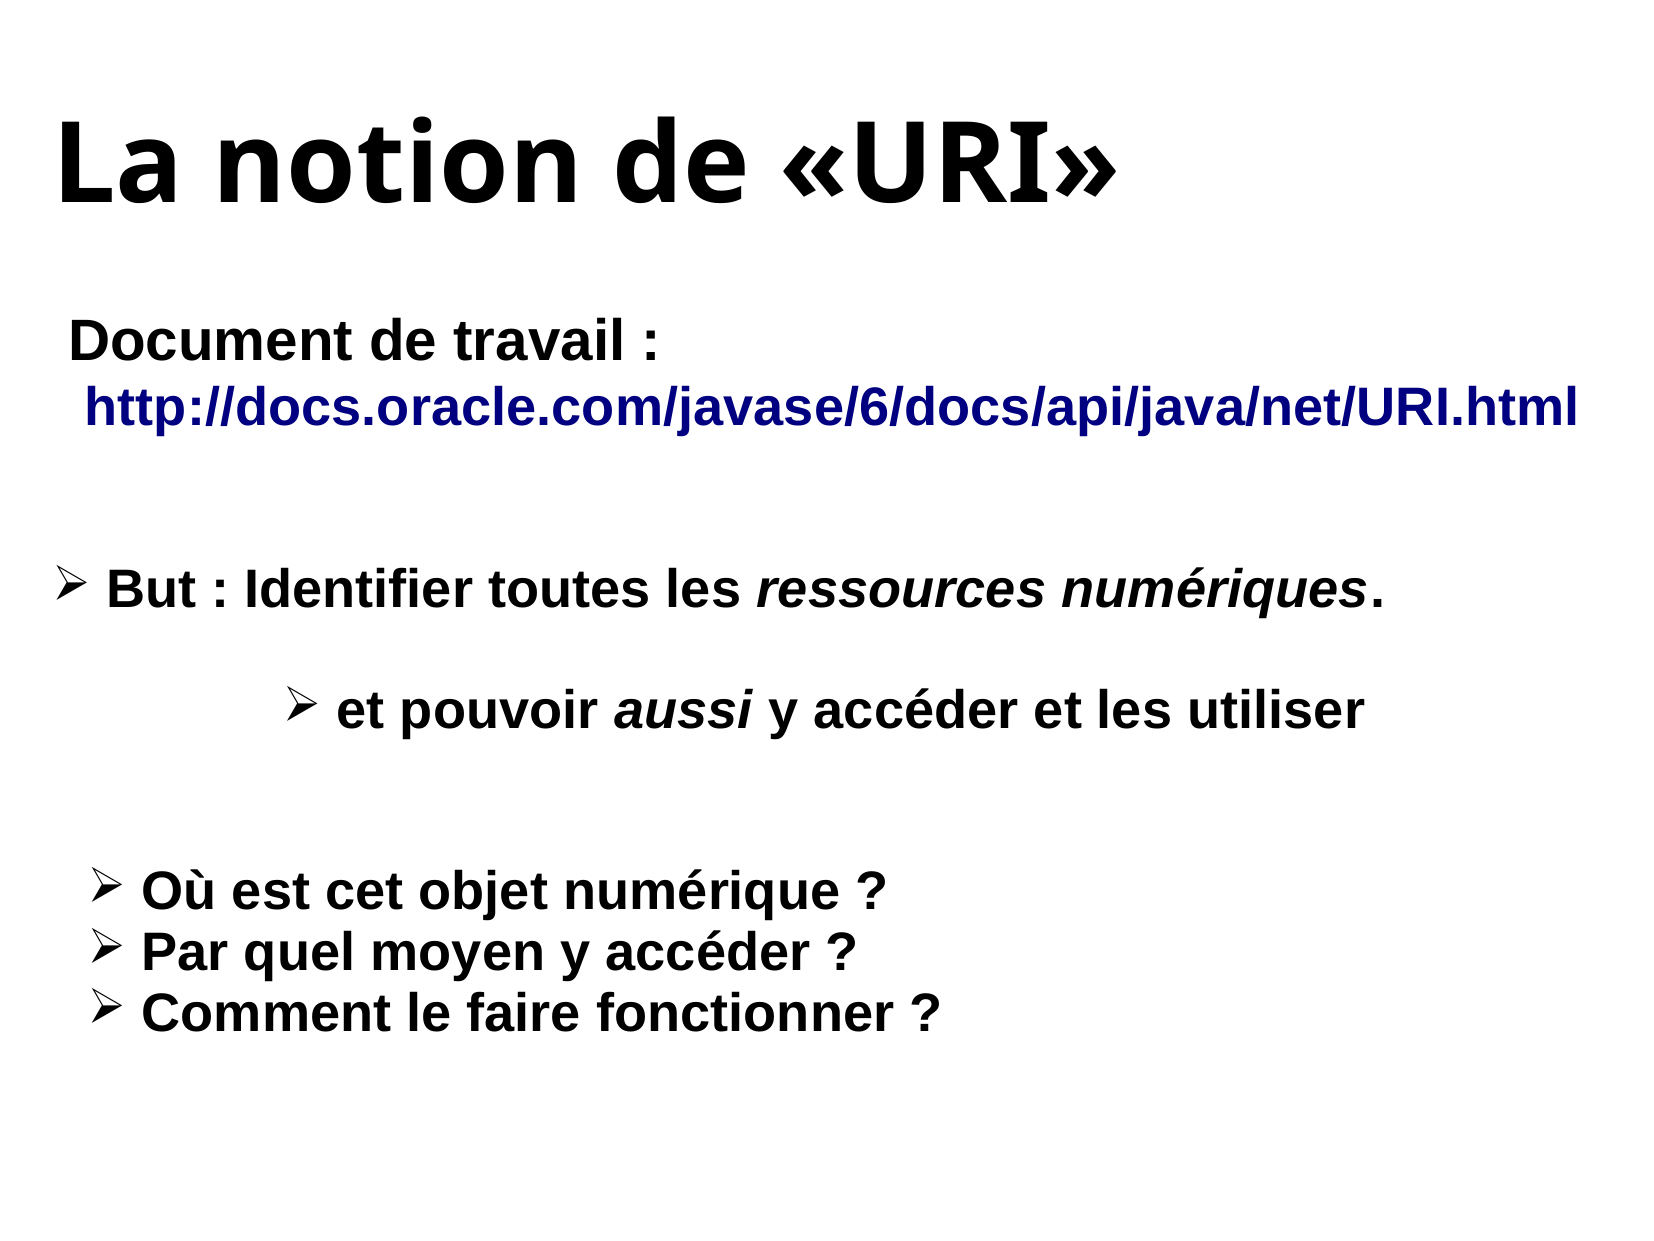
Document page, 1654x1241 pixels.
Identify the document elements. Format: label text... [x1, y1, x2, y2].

text_box La notion de «URI» [37, 75, 1613, 235]
text_box Document de travail : http://docs.oracle.com/javase/6/docs/api/java/net/URI.html But : Identifier toutes les ressources numériques. et pouvoir aussi y accéder et les utiliser Où est cet objet numérique ? Par quel moyen y accéder ? Comment le faire fonctionner ? [37, 300, 1612, 1051]
